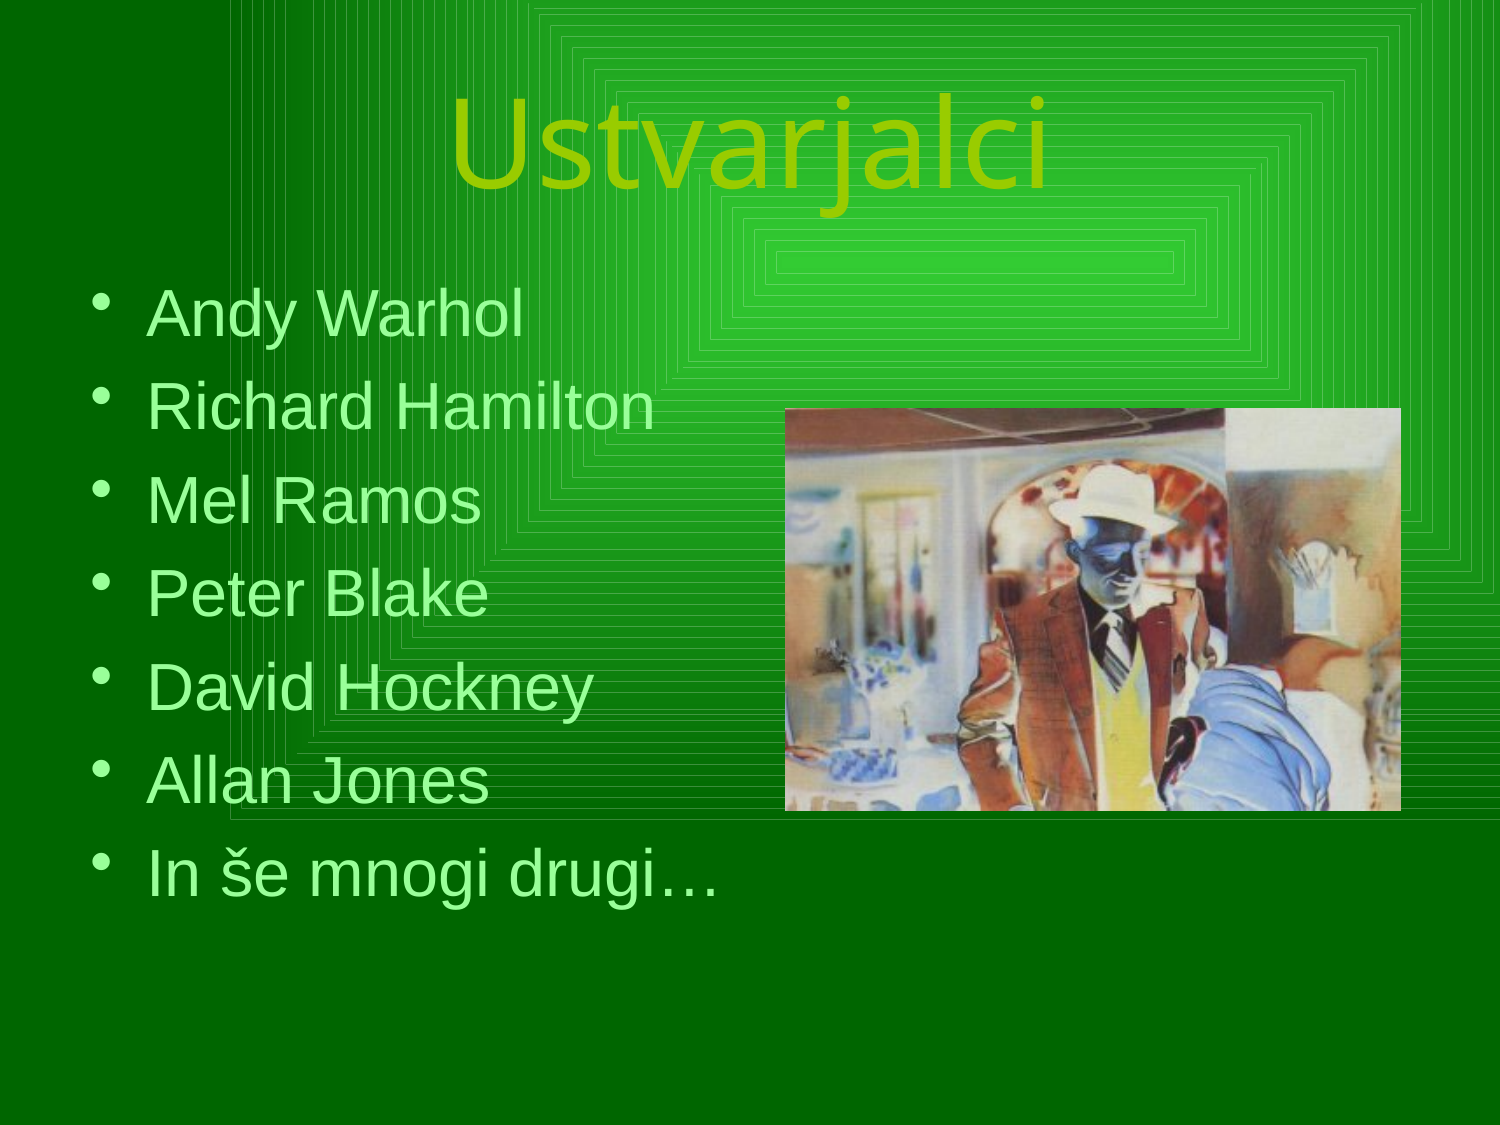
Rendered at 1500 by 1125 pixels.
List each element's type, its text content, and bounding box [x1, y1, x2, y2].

picture [785, 408, 1401, 811]
list Andy Warhol Richard Hamilton Mel Ramos Peter Blake David Hockney Allan Jones In še mnogi drugi… [75, 262, 1425, 1005]
title Ustvarjalci [75, 45, 1425, 233]
